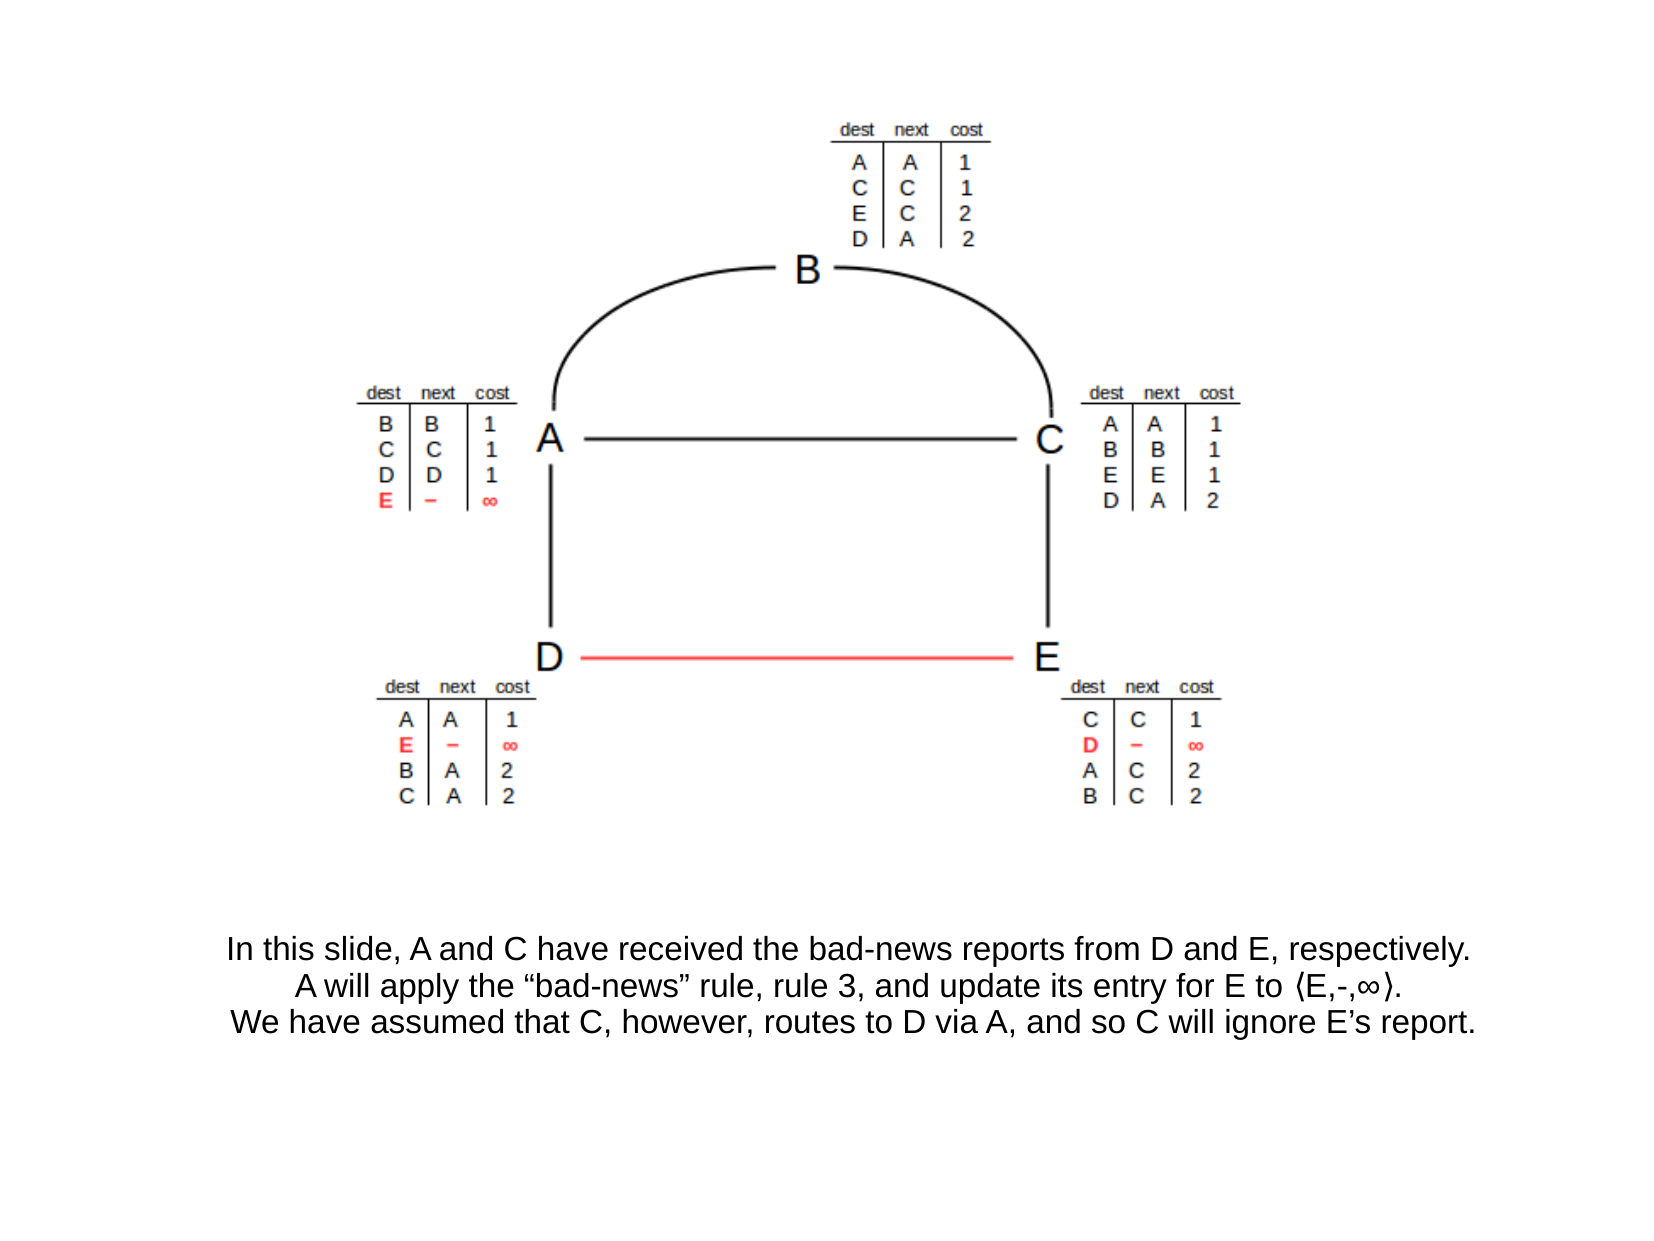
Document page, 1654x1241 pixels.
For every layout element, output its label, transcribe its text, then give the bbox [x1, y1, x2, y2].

list In this slide, A and C have received the bad-news reports from D and E, respectively. A will apply the “bad-news” rule, rule 3, and update its entry for E to ⟨E,-,∞⟩. We have assumed that C, however, routes to D via A, and so C will ignore E’s report. [75, 930, 1564, 1126]
picture [350, 104, 1285, 871]
